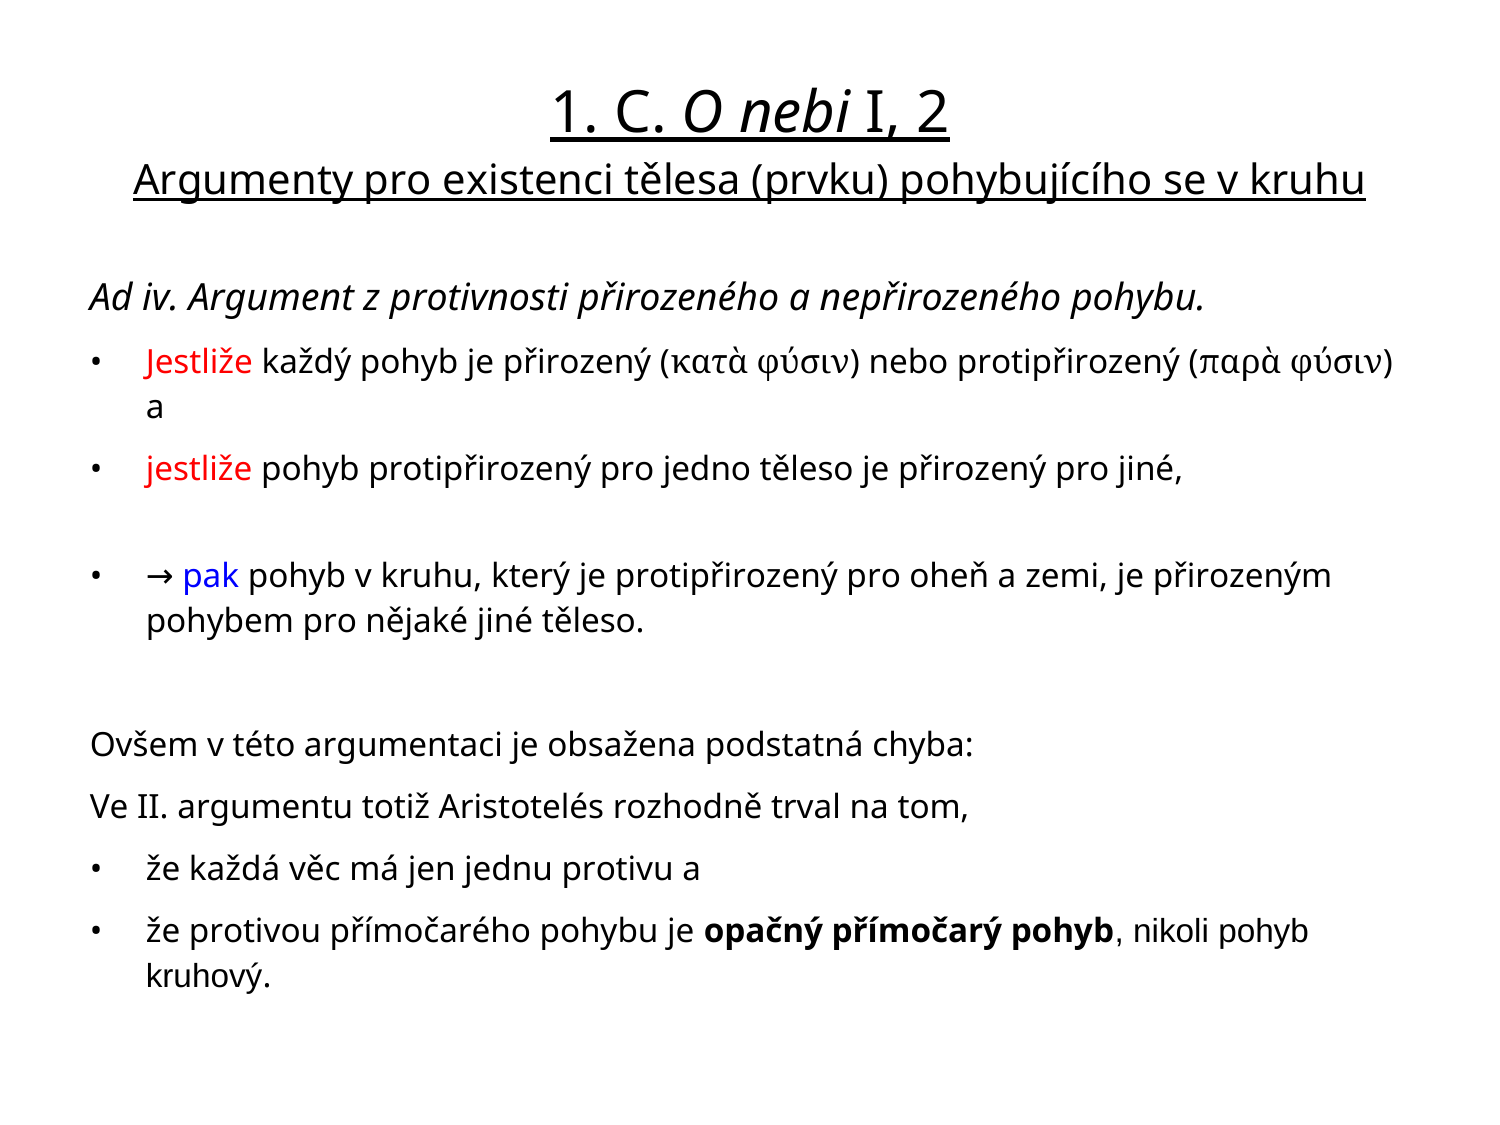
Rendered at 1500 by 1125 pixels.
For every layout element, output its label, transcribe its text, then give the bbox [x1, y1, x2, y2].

title 1. C. O nebi I, 2 Argumenty pro existenci tělesa (prvku) pohybujícího se v kruhu [75, 45, 1426, 233]
list Ad iv. Argument z protivnosti přirozeného a nepřirozeného pohybu. Jestliže každý pohyb je přirozený (κατὰ φύσιν) nebo protipřirozený (παρὰ φύσιν) a jestliže pohyb protipřirozený pro jedno těleso je přirozený pro jiné, → pak pohyb v kruhu, který je protipřirozený pro oheň a zemi, je přirozeným pohybem pro nějaké jiné těleso. Ovšem v této argumentaci je obsažena podstatná chyba: Ve II. argumentu totiž Aristotelés rozhodně trval na tom, že každá věc má jen jednu protivu a že protivou přímočarého pohybu je opačný přímočarý pohyb, nikoli pohyb kruhový. [75, 262, 1426, 1006]
